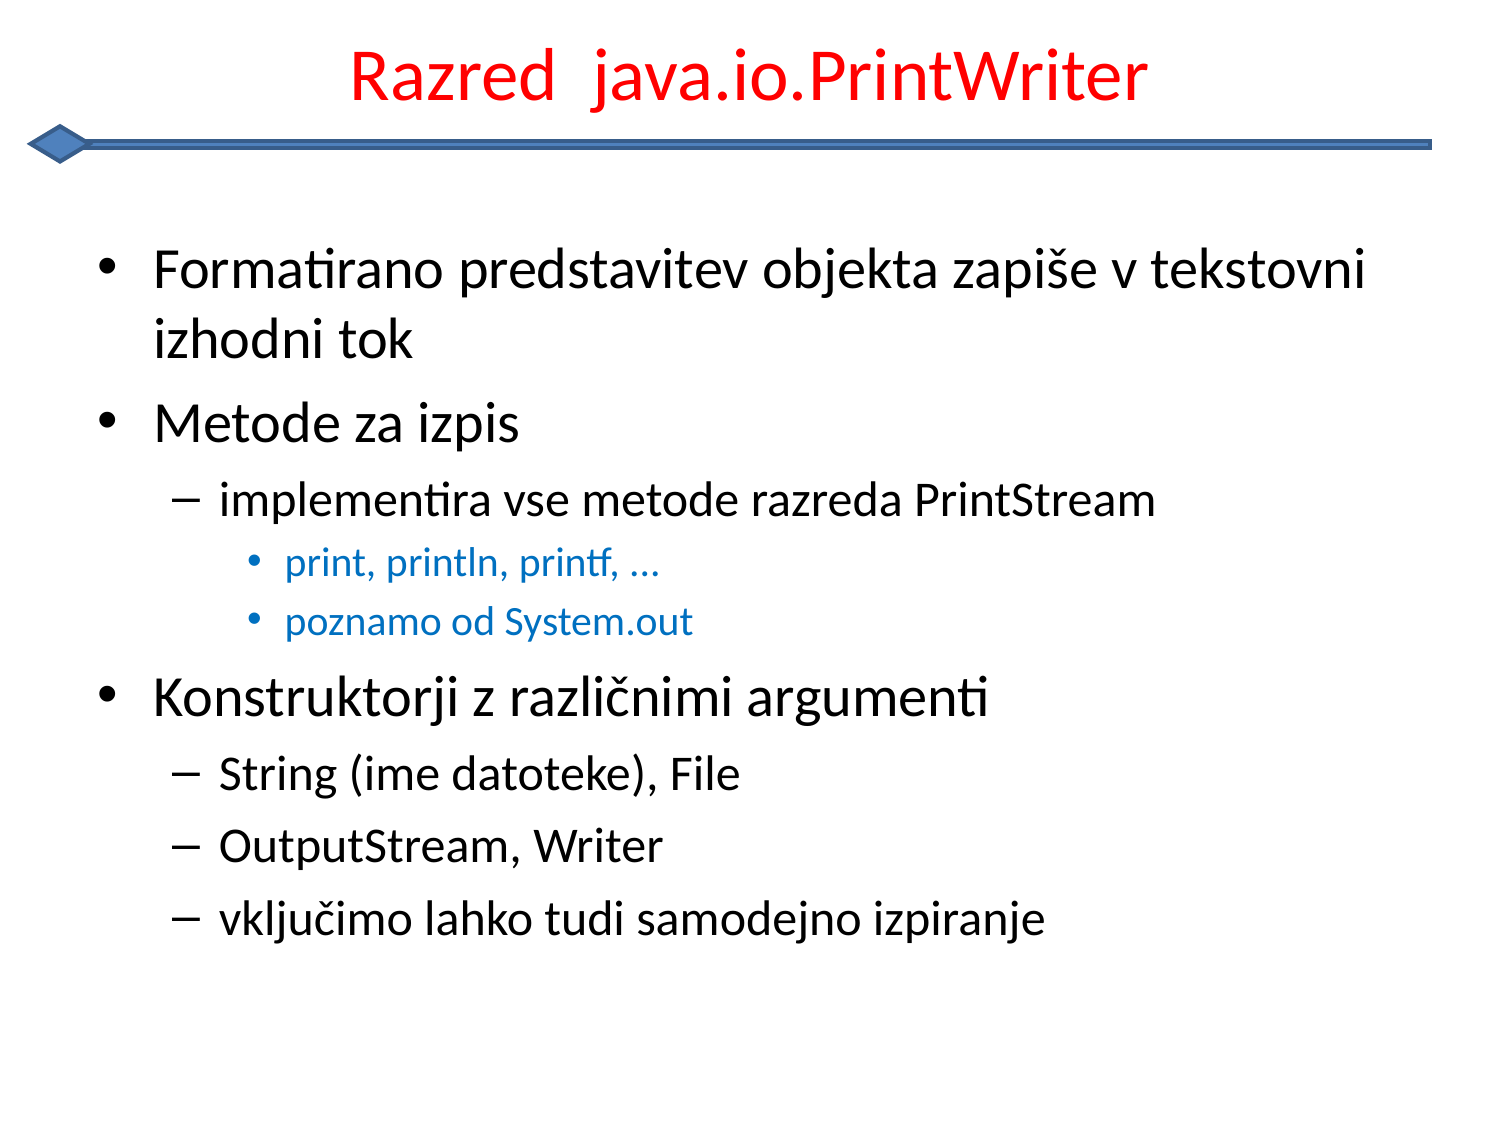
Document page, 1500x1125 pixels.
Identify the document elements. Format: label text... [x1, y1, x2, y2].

list Formatirano predstavitev objekta zapiše v tekstovni izhodni tok Metode za izpis implementira vse metode razreda PrintStream print, println, printf, ... poznamo od System.out Konstruktorji z različnimi argumenti String (ime datoteke), File OutputStream, Writer vključimo lahko tudi samodejno izpiranje [82, 222, 1433, 1011]
title Razred java.io.PrintWriter [0, 0, 1500, 141]
